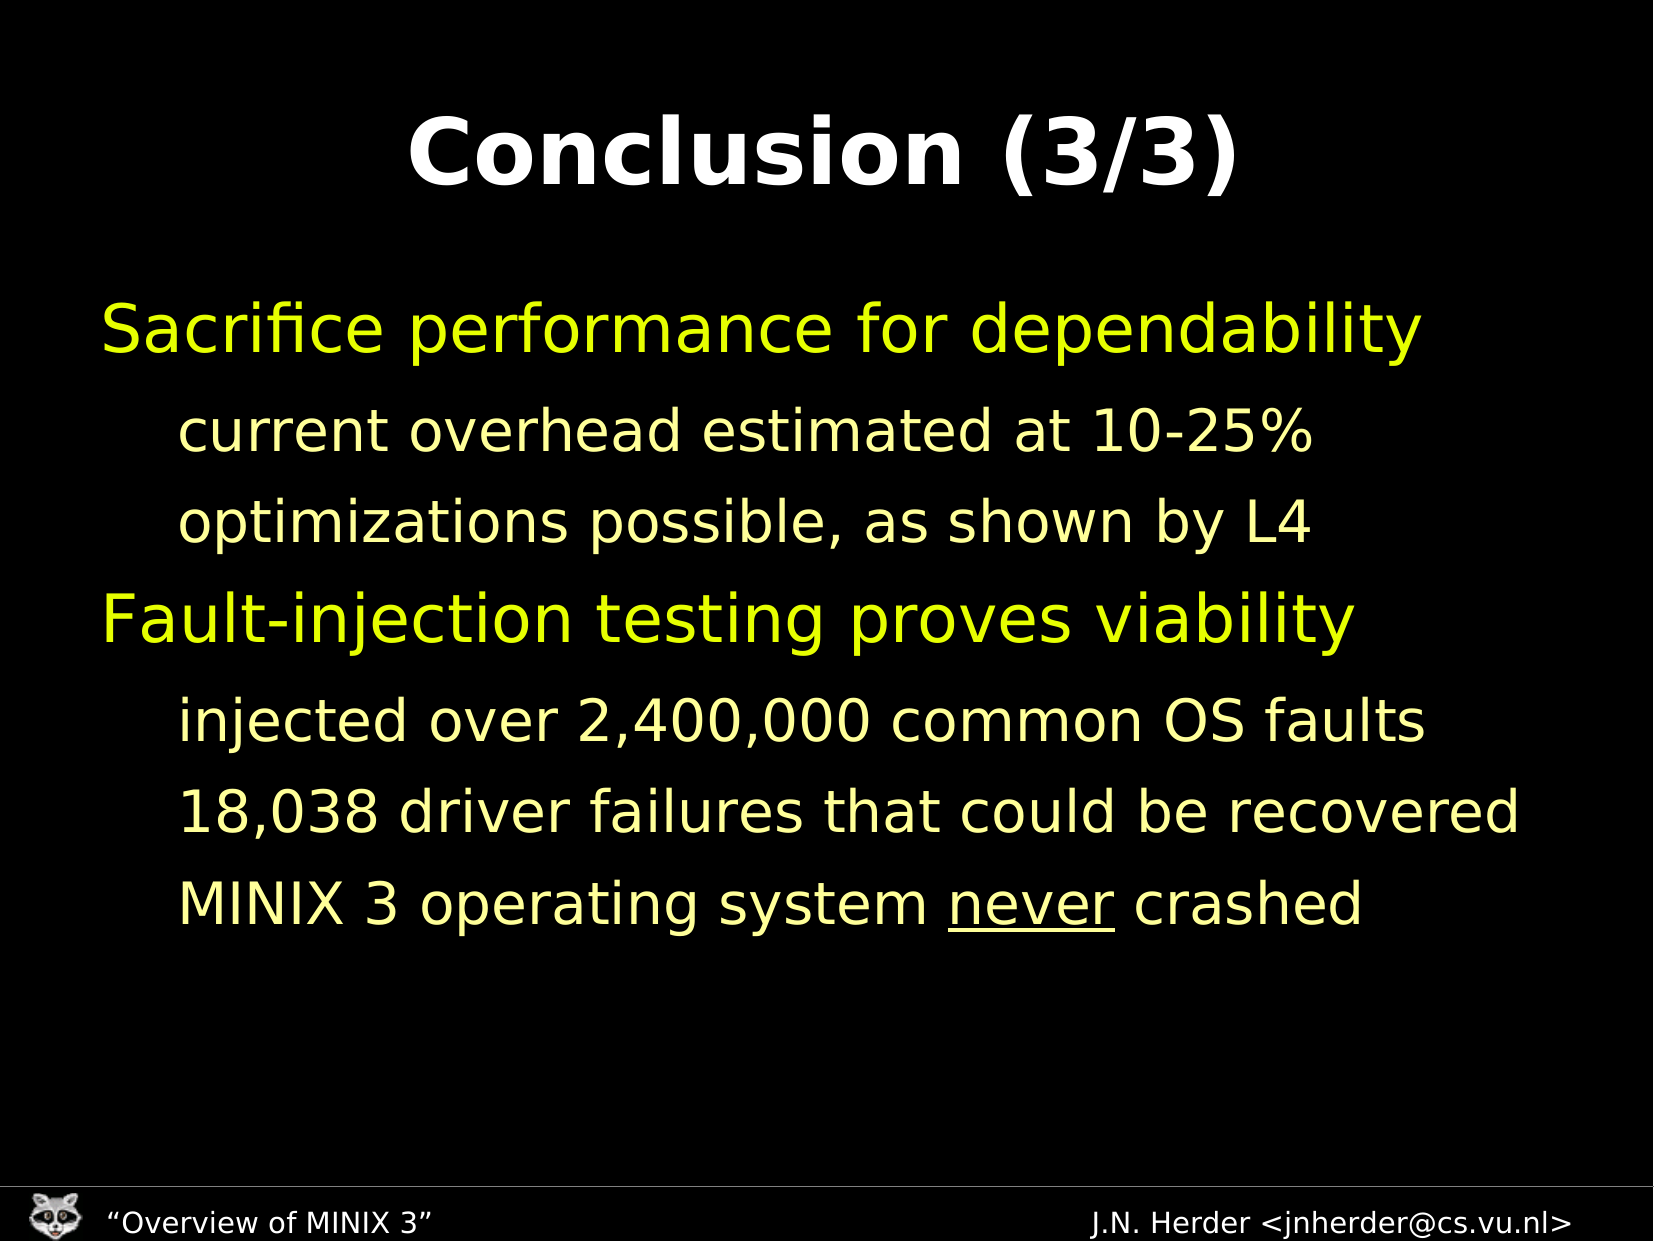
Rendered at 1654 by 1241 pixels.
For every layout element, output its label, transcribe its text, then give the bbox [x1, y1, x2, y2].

picture [29, 1193, 83, 1241]
list Sacrifice performance for dependability current overhead estimated at 10-25% optimizations possible, as shown by L4 Fault-injection testing proves viability injected over 2,400,000 common OS faults 18,038 driver failures that could be recovered MINIX 3 operating system never crashed [82, 290, 1571, 1095]
title Conclusion (3/3) [75, 50, 1576, 256]
